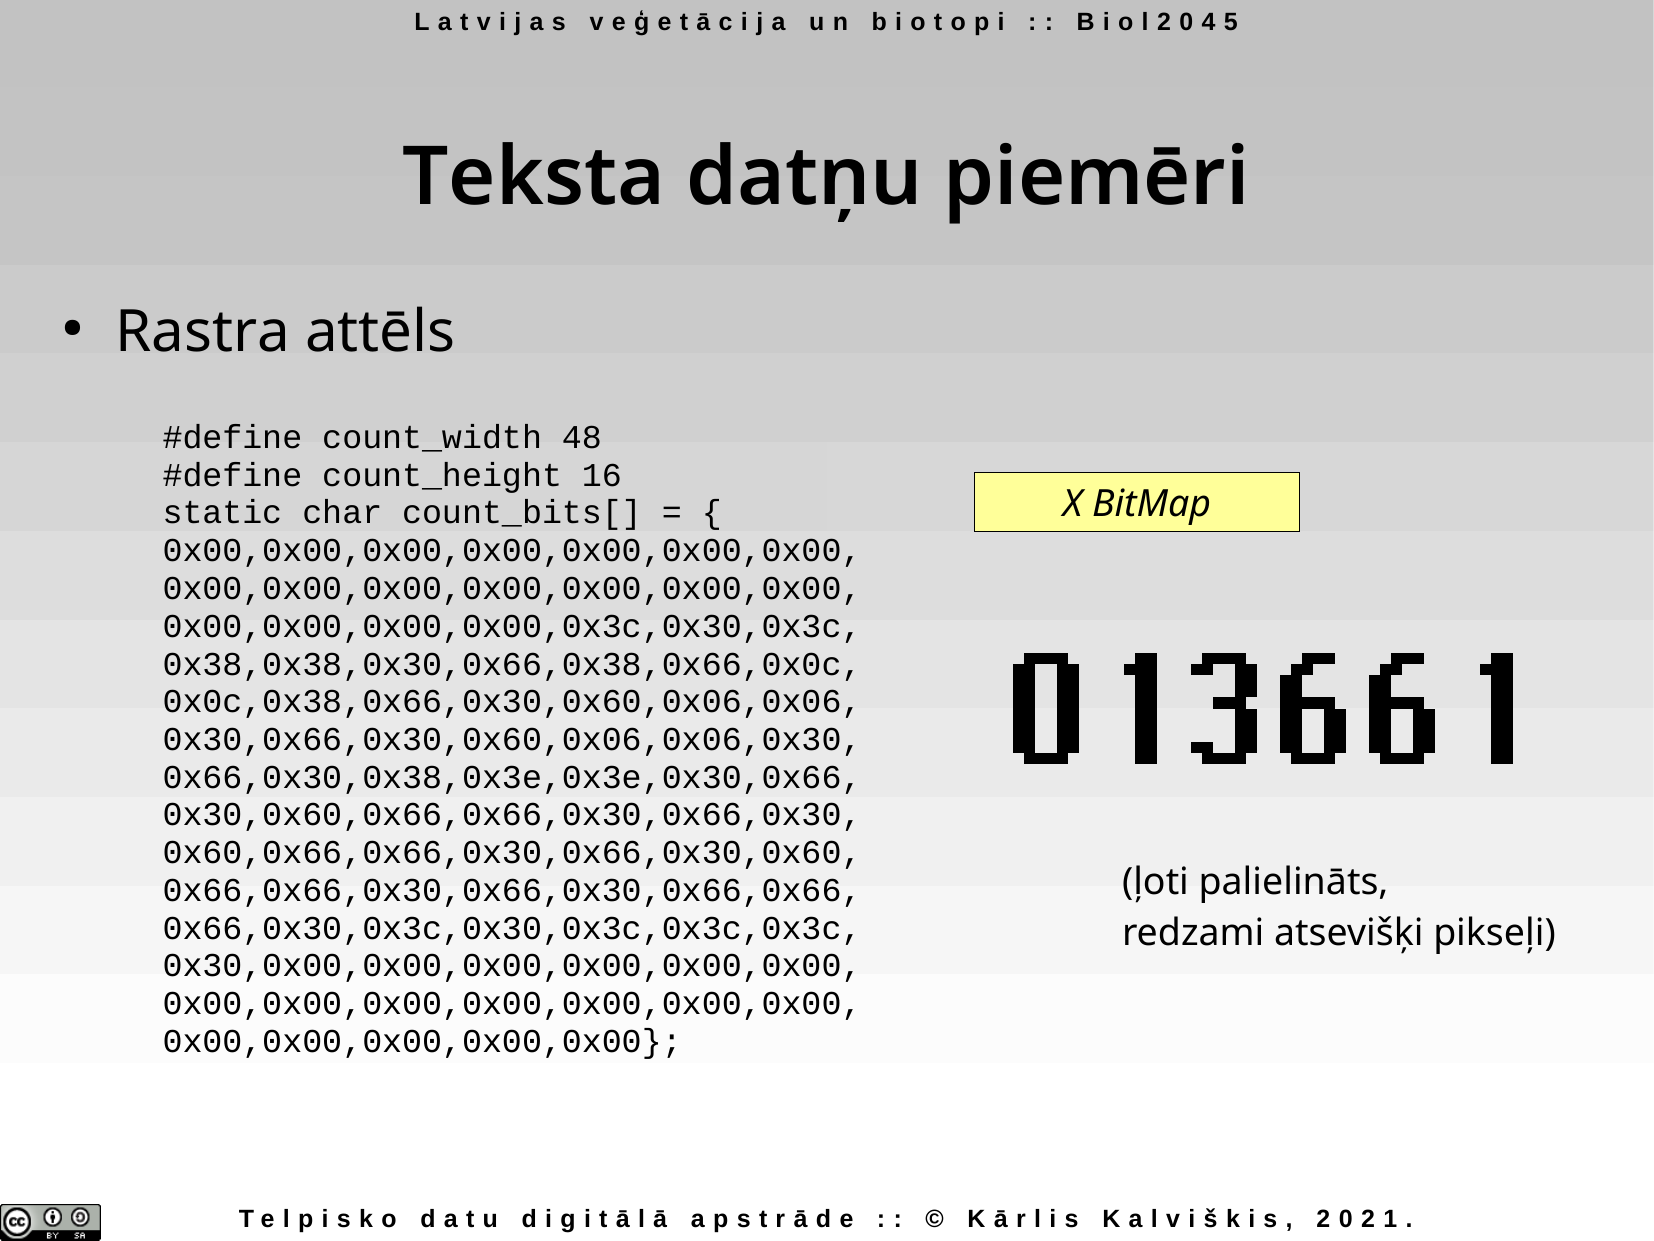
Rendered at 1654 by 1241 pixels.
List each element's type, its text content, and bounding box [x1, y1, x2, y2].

text_box (ļoti palielināts, redzami atsevišķi pikseļi) [1107, 847, 1553, 952]
picture [0, 0, 1654, 1241]
text_box #define count_width 48 #define count_height 16 static char count_bits[] = { 0x00,0x00,0x00,0x00,0x00,0x00,0x00, 0x00,0x00,0x00,0x00,0x00,0x00,0x00, 0x00,0x00,0x00,0x00,0x3c,0x30,0x3c, 0x38,0x38,0x30,0x66,0x38,0x66,0x0c, 0x0c,0x38,0x66,0x30,0x60,0x06,0x06, 0x30,0x66,0x30,0x60,0x06,0x06,0x30, 0x66,0x30,0x38,0x3e,0x3e,0x30,0x66, 0x30,0x60,0x66,0x66,0x30,0x66,0x30, 0x60,0x66,0x66,0x30,0x66,0x30,0x60, 0x66,0x66,0x30,0x66,0x30,0x66,0x66, 0x66,0x30,0x3c,0x30,0x3c,0x3c,0x3c, 0x30,0x00,0x00,0x00,0x00,0x00,0x00, 0x00,0x00,0x00,0x00,0x00,0x00,0x00, 0x00,0x00,0x00,0x00,0x00}; [147, 413, 878, 1134]
text_box X BitMap [974, 472, 1300, 532]
list Rastra attēls [44, 289, 1610, 1113]
title Teksta datņu piemēri [29, 49, 1625, 296]
